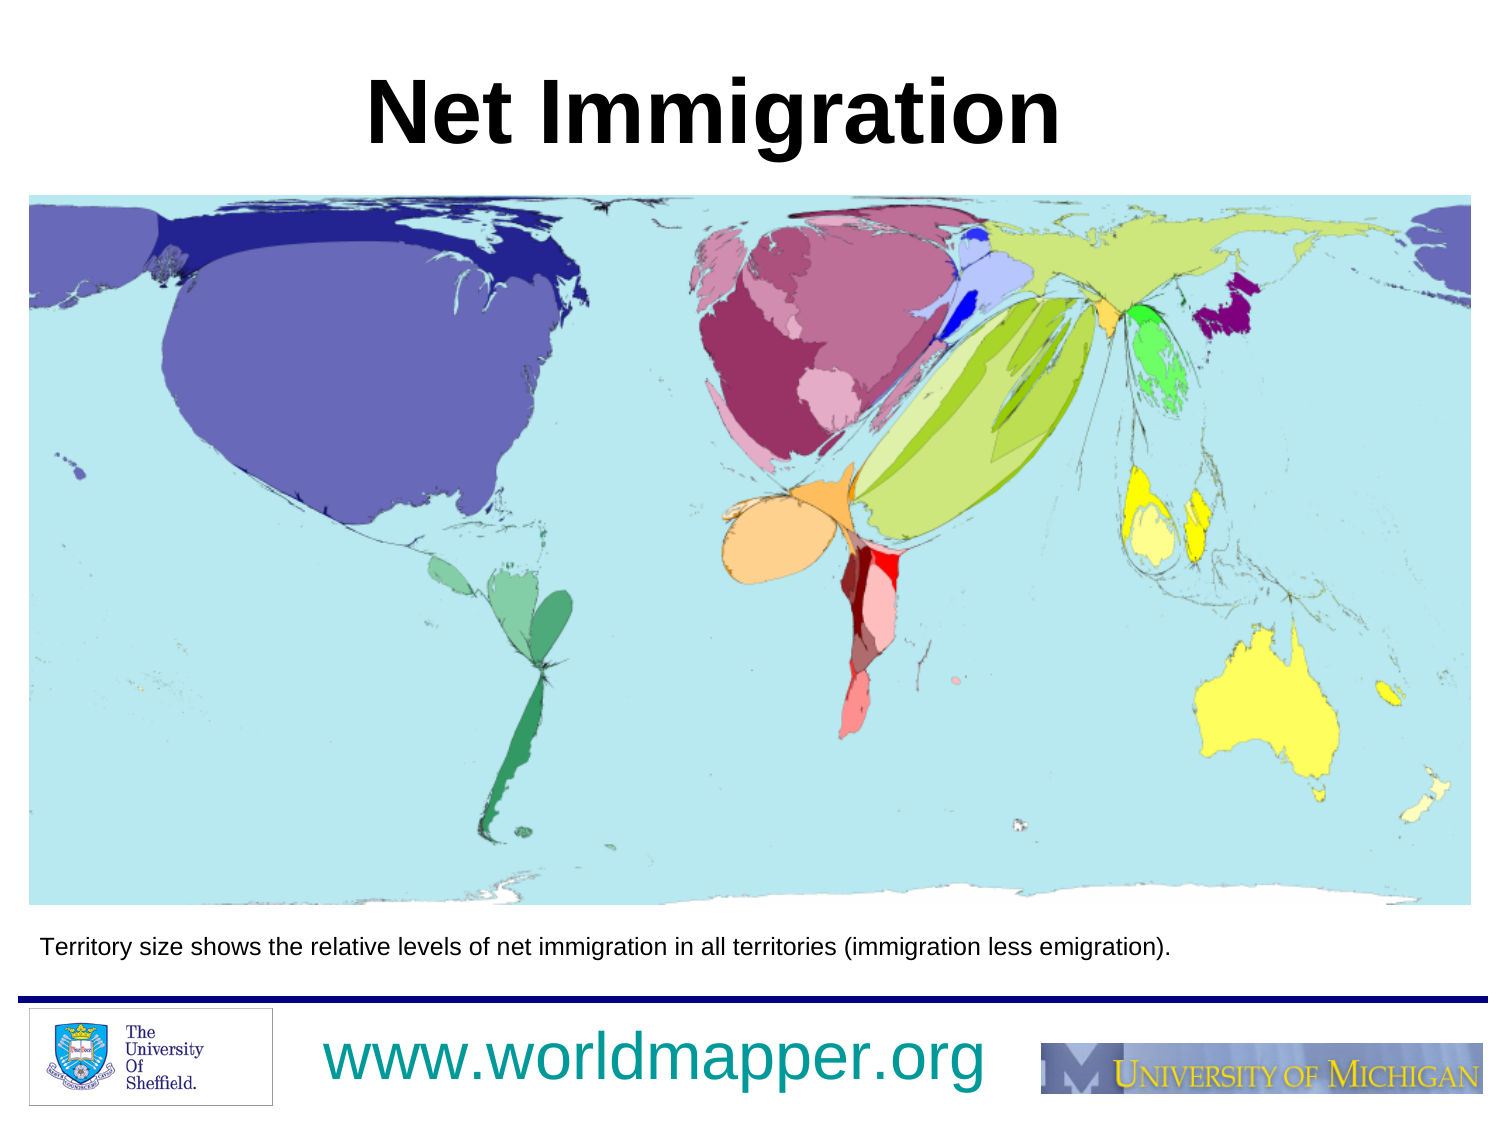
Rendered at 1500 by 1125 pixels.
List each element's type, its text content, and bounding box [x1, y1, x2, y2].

text_box Territory size shows the relative levels of net immigration in all territories (immigration less emigration). [24, 925, 1197, 969]
title Net Immigration [76, 42, 1352, 195]
picture [1041, 1043, 1483, 1094]
picture [29, 195, 1471, 905]
picture [29, 1008, 273, 1106]
